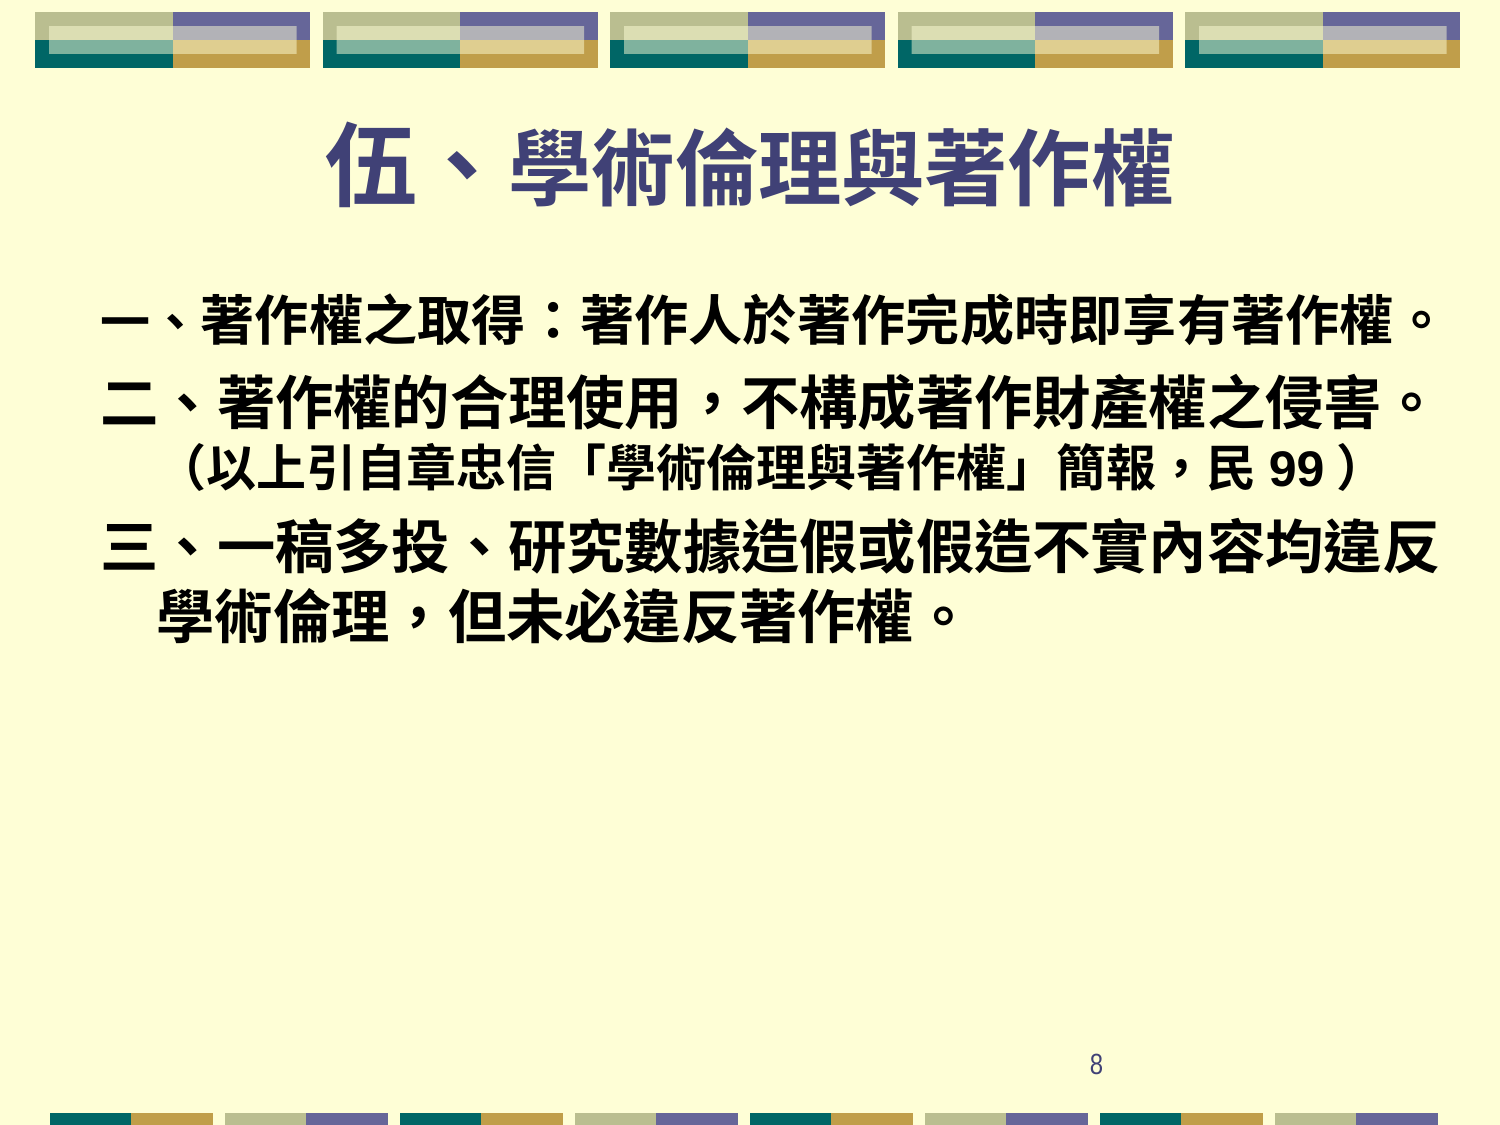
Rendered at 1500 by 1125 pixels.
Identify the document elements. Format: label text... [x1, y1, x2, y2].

text_box [1074, 1012, 1388, 1088]
list 一、著作權之取得：著作人於著作完成時即享有著作權。 二、著作權的合理使用，不構成著作財產權之侵害。（以上引自章忠信「學術倫理與著作權」簡報，民99） 三、一稿多投、研究數據造假或假造不實內容均違反學術倫理，但未必違反著作權。 [29, 278, 1471, 740]
title 伍、學術倫理與著作權 [112, 99, 1388, 278]
